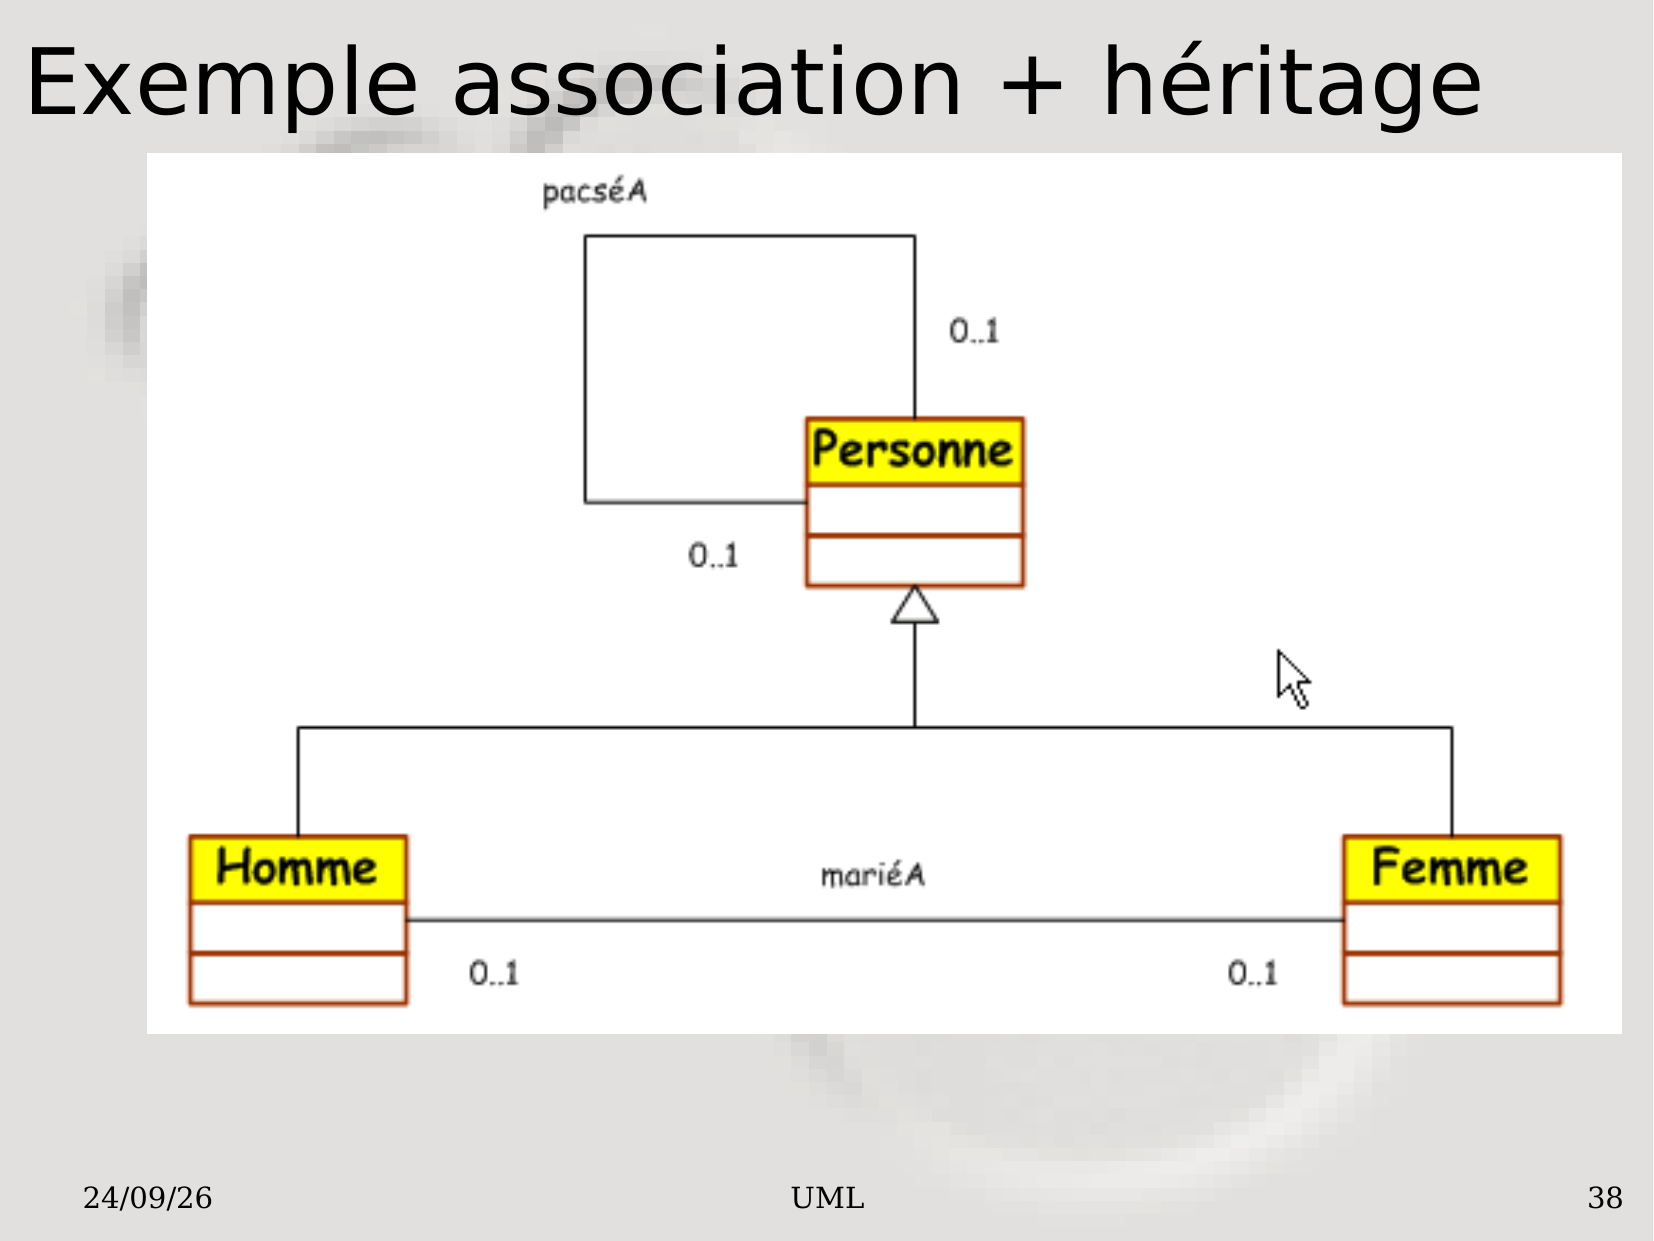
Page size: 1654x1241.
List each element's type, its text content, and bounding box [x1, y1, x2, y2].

title Exemple association + héritage [8, 21, 1538, 144]
picture [0, 0, 1654, 1241]
